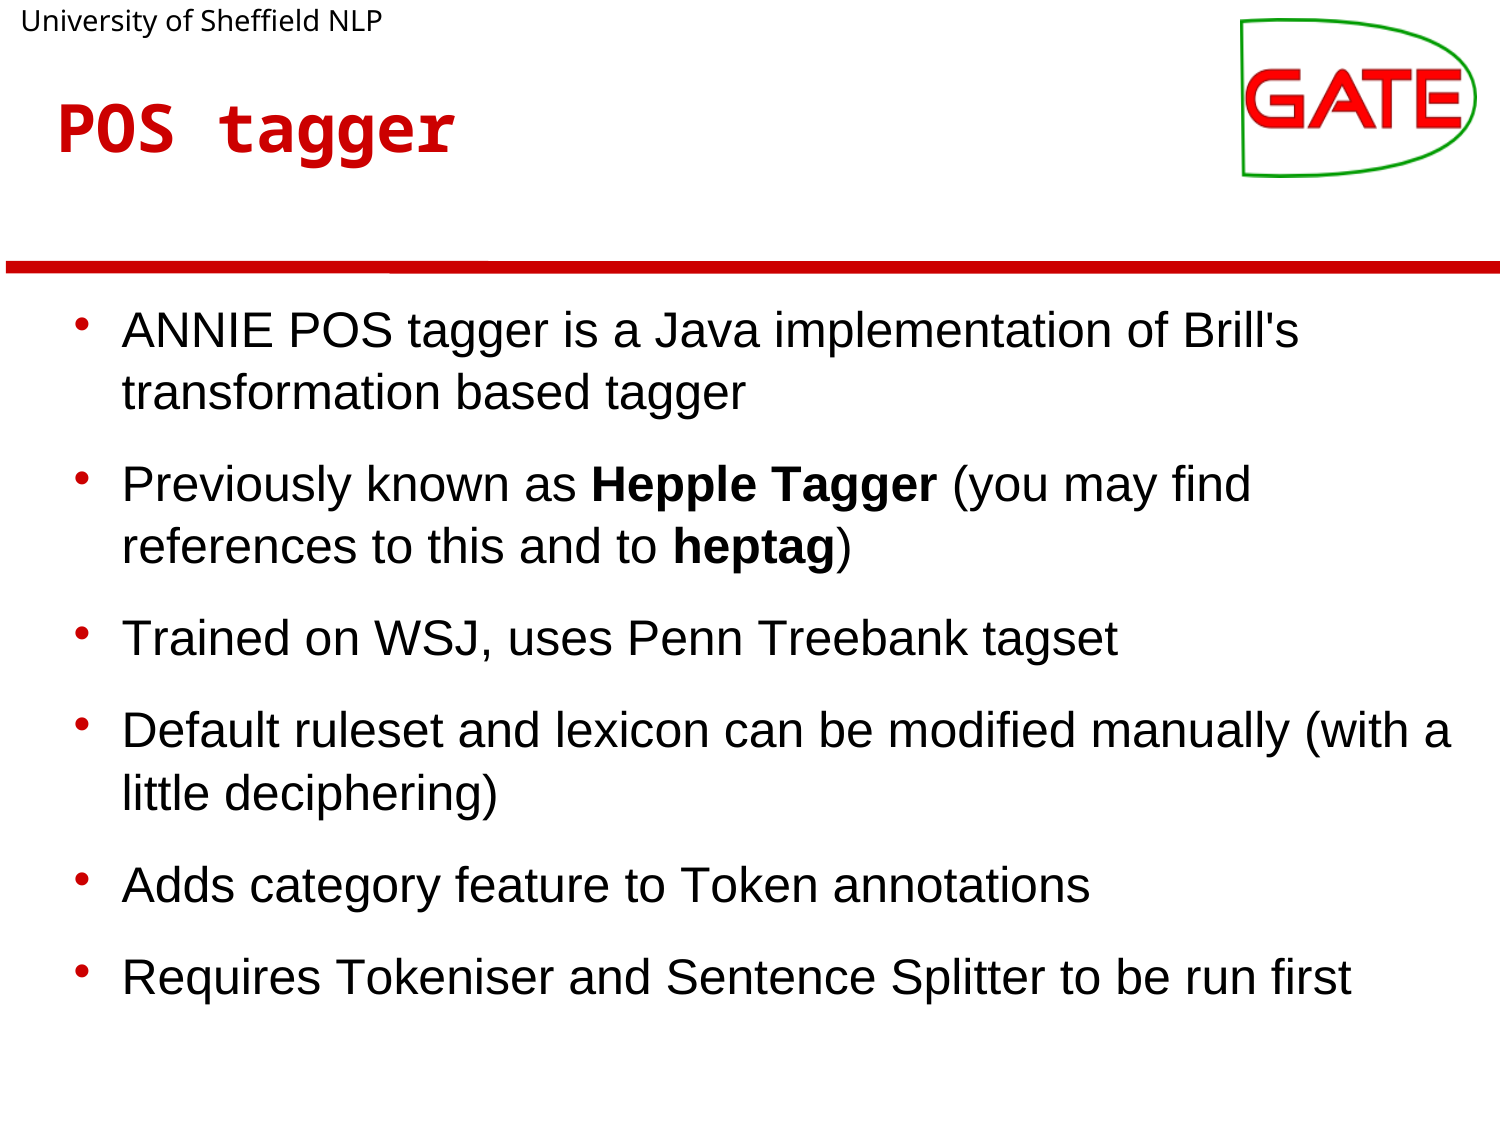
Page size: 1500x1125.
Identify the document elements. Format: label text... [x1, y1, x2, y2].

picture [1240, 18, 1477, 178]
text_box ANNIE POS tagger is a Java implementation of Brill's transformation based tagger Previously known as Hepple Tagger (you may find references to this and to heptag) Trained on WSJ, uses Penn Treebank tagset Default ruleset and lexicon can be modified manually (with a little deciphering) Adds category feature to Token annotations Requires Tokeniser and Sentence Splitter to be run first [56, 290, 1477, 1125]
text_box POS tagger [56, 34, 1120, 222]
